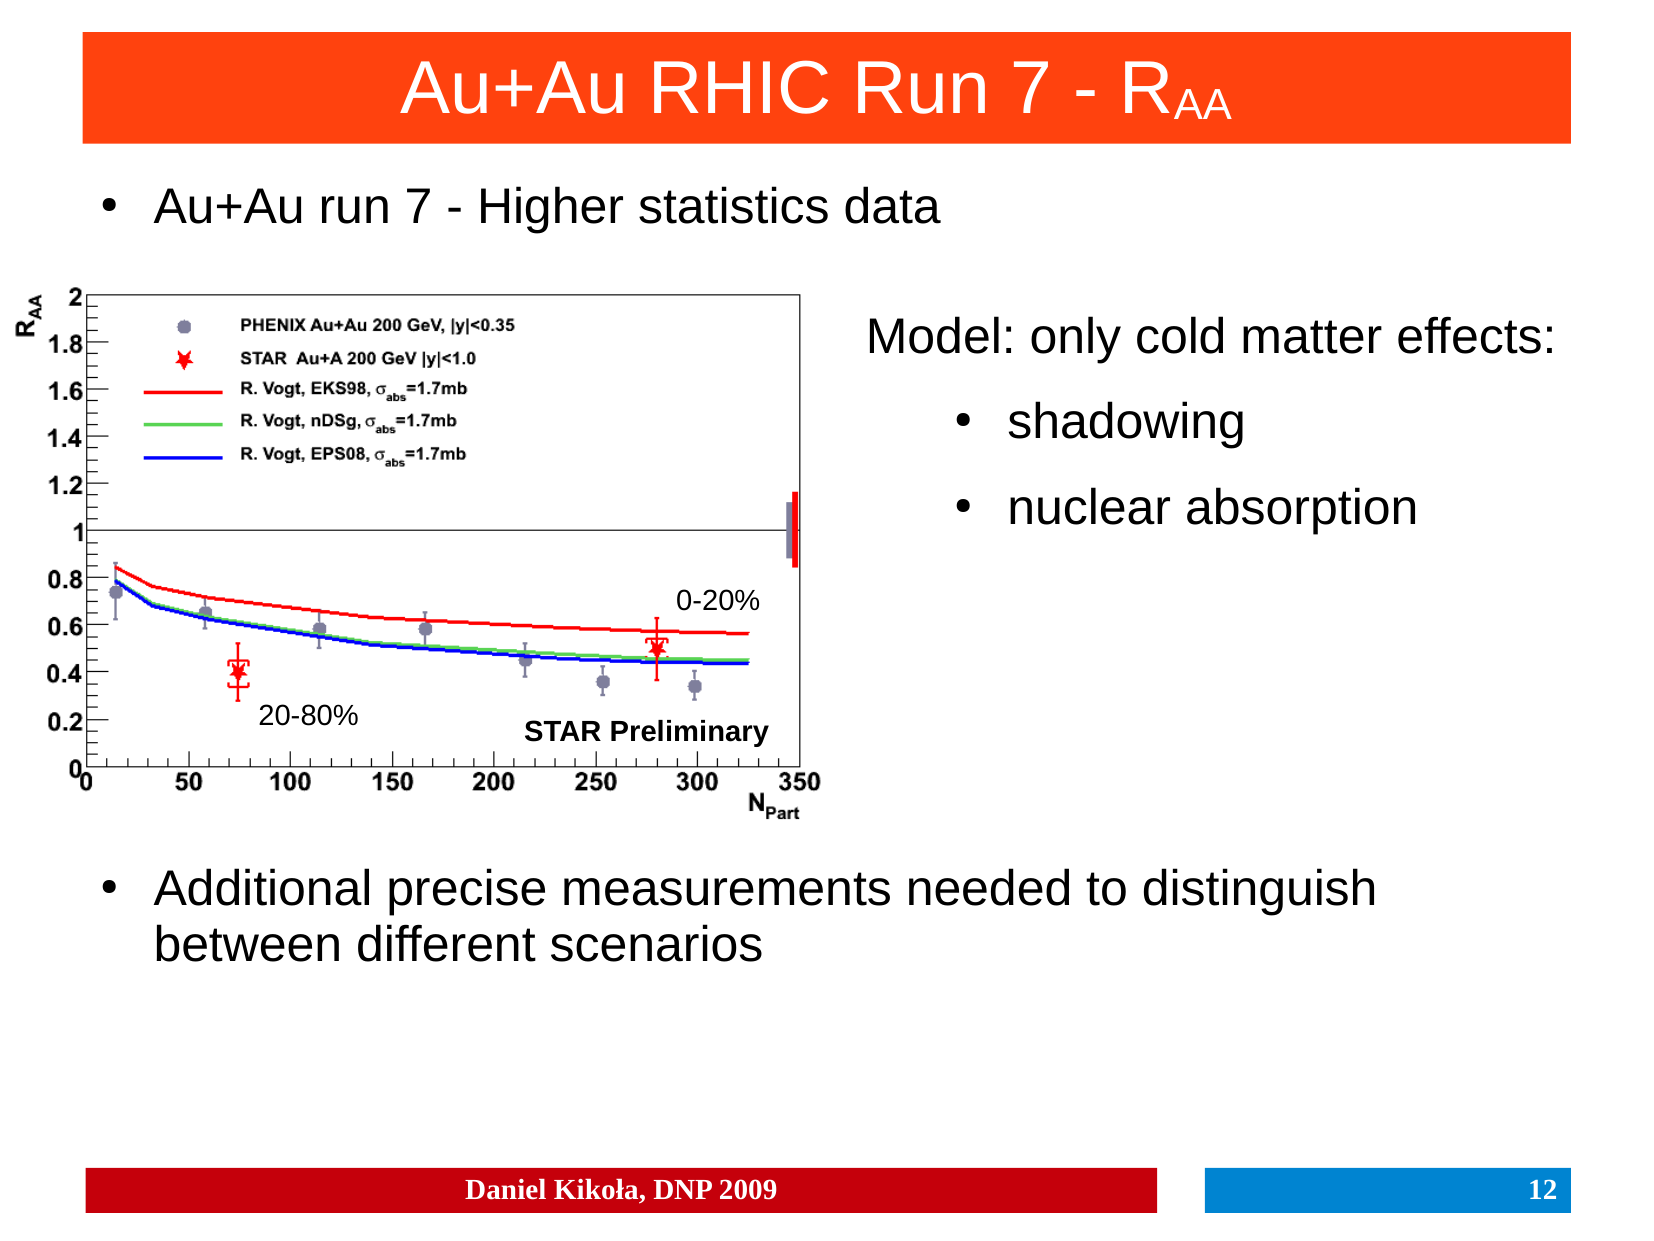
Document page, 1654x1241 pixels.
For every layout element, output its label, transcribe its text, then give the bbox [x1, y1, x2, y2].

text_box Model: only cold matter effects: shadowing nuclear absorption [865, 308, 1564, 535]
list Au+Au run 7 - Higher statistics data Additional precise measurements needed to distinguish between different scenarios [82, 177, 1571, 1109]
text_box 20-80% [243, 691, 374, 739]
text_box STAR Preliminary [509, 709, 802, 753]
text_box 0-20% [661, 576, 776, 624]
title Au+Au RHIC Run 7 - RAA [82, 32, 1571, 144]
picture [5, 284, 824, 826]
